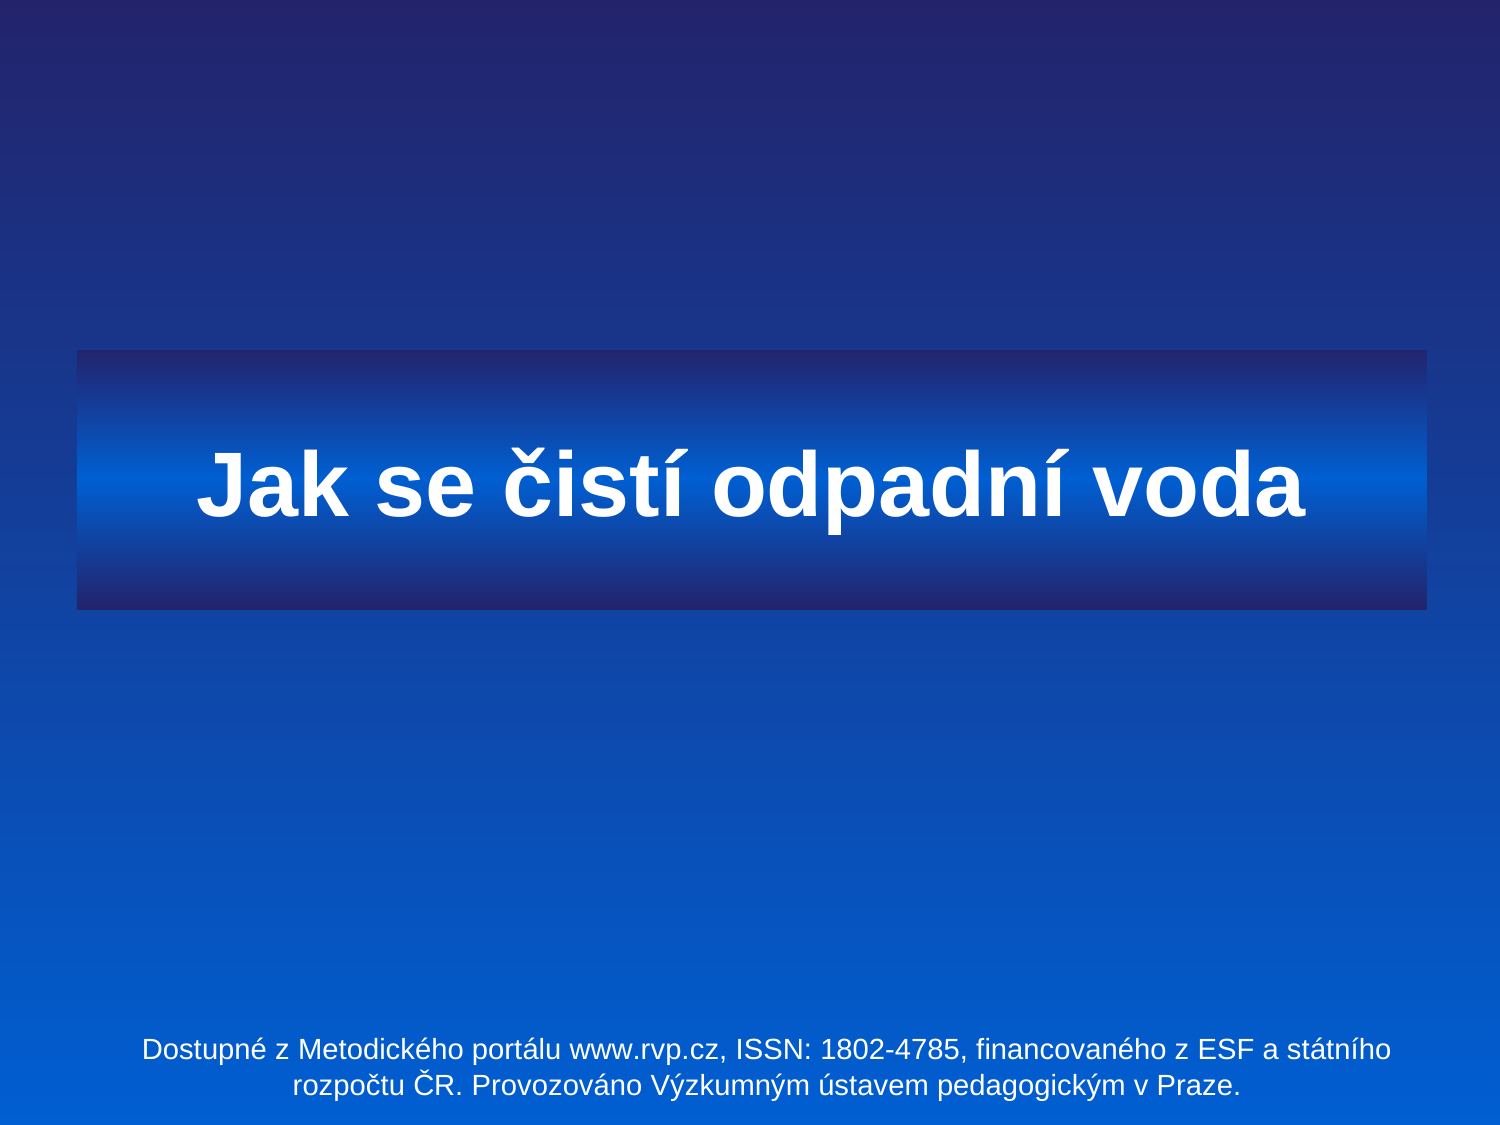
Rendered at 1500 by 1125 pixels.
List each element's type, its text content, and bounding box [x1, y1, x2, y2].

title Jak se čistí odpadní voda [76, 350, 1427, 610]
text_box Dostupné z Metodického portálu www.rvp.cz, ISSN: 1802-4785, financovaného z ESF a státního rozpočtu ČR. Provozováno Výzkumným ústavem pedagogickým v Praze. [112, 1023, 1424, 1102]
